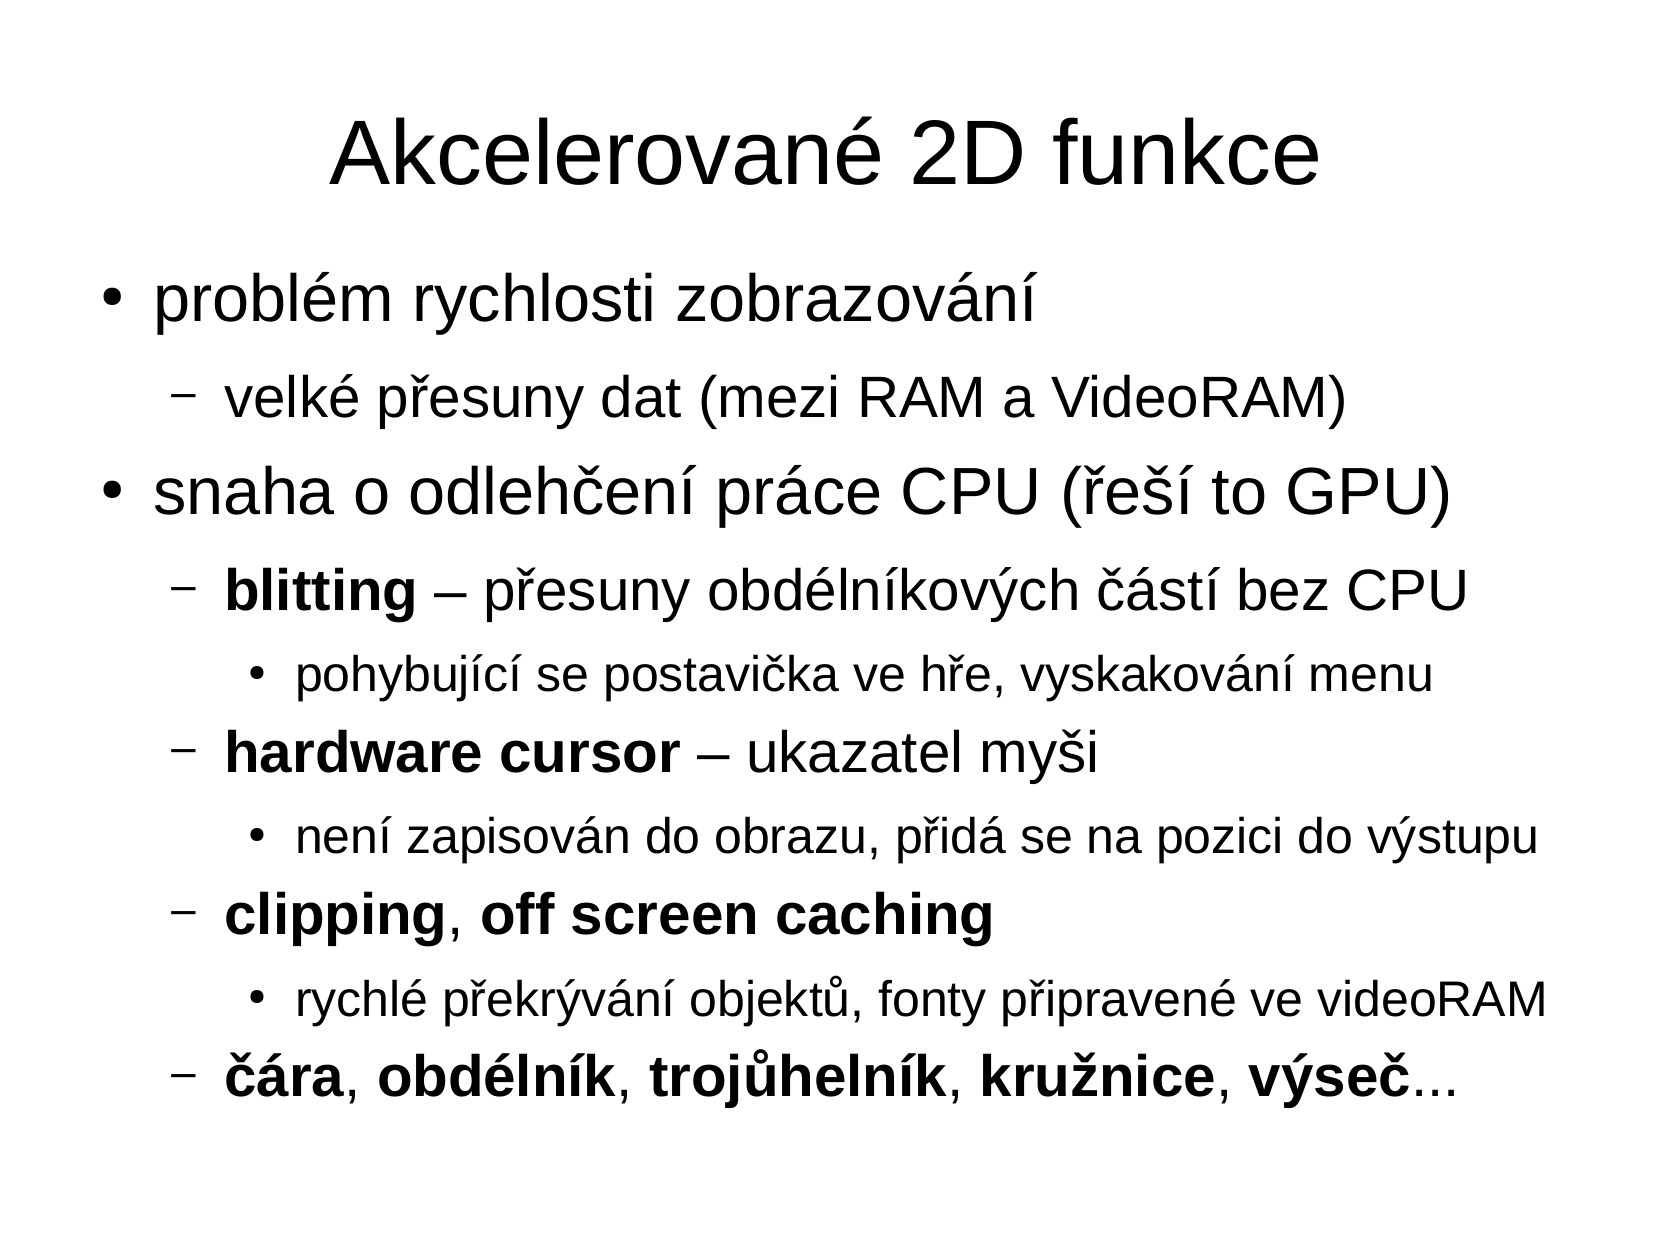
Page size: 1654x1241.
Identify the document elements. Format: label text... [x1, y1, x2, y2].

list problém rychlosti zobrazování velké přesuny dat (mezi RAM a VideoRAM) snaha o odlehčení práce CPU (řeší to GPU) blitting – přesuny obdélníkových částí bez CPU pohybující se postavička ve hře, vyskakování menu hardware cursor – ukazatel myši není zapisován do obrazu, přidá se na pozici do výstupu clipping, off screen caching rychlé překrývání objektů, fonty připravené ve videoRAM čára, obdélník, trojůhelník, kružnice, výseč... [82, 260, 1595, 1110]
title Akcelerované 2D funkce [82, 56, 1571, 250]
